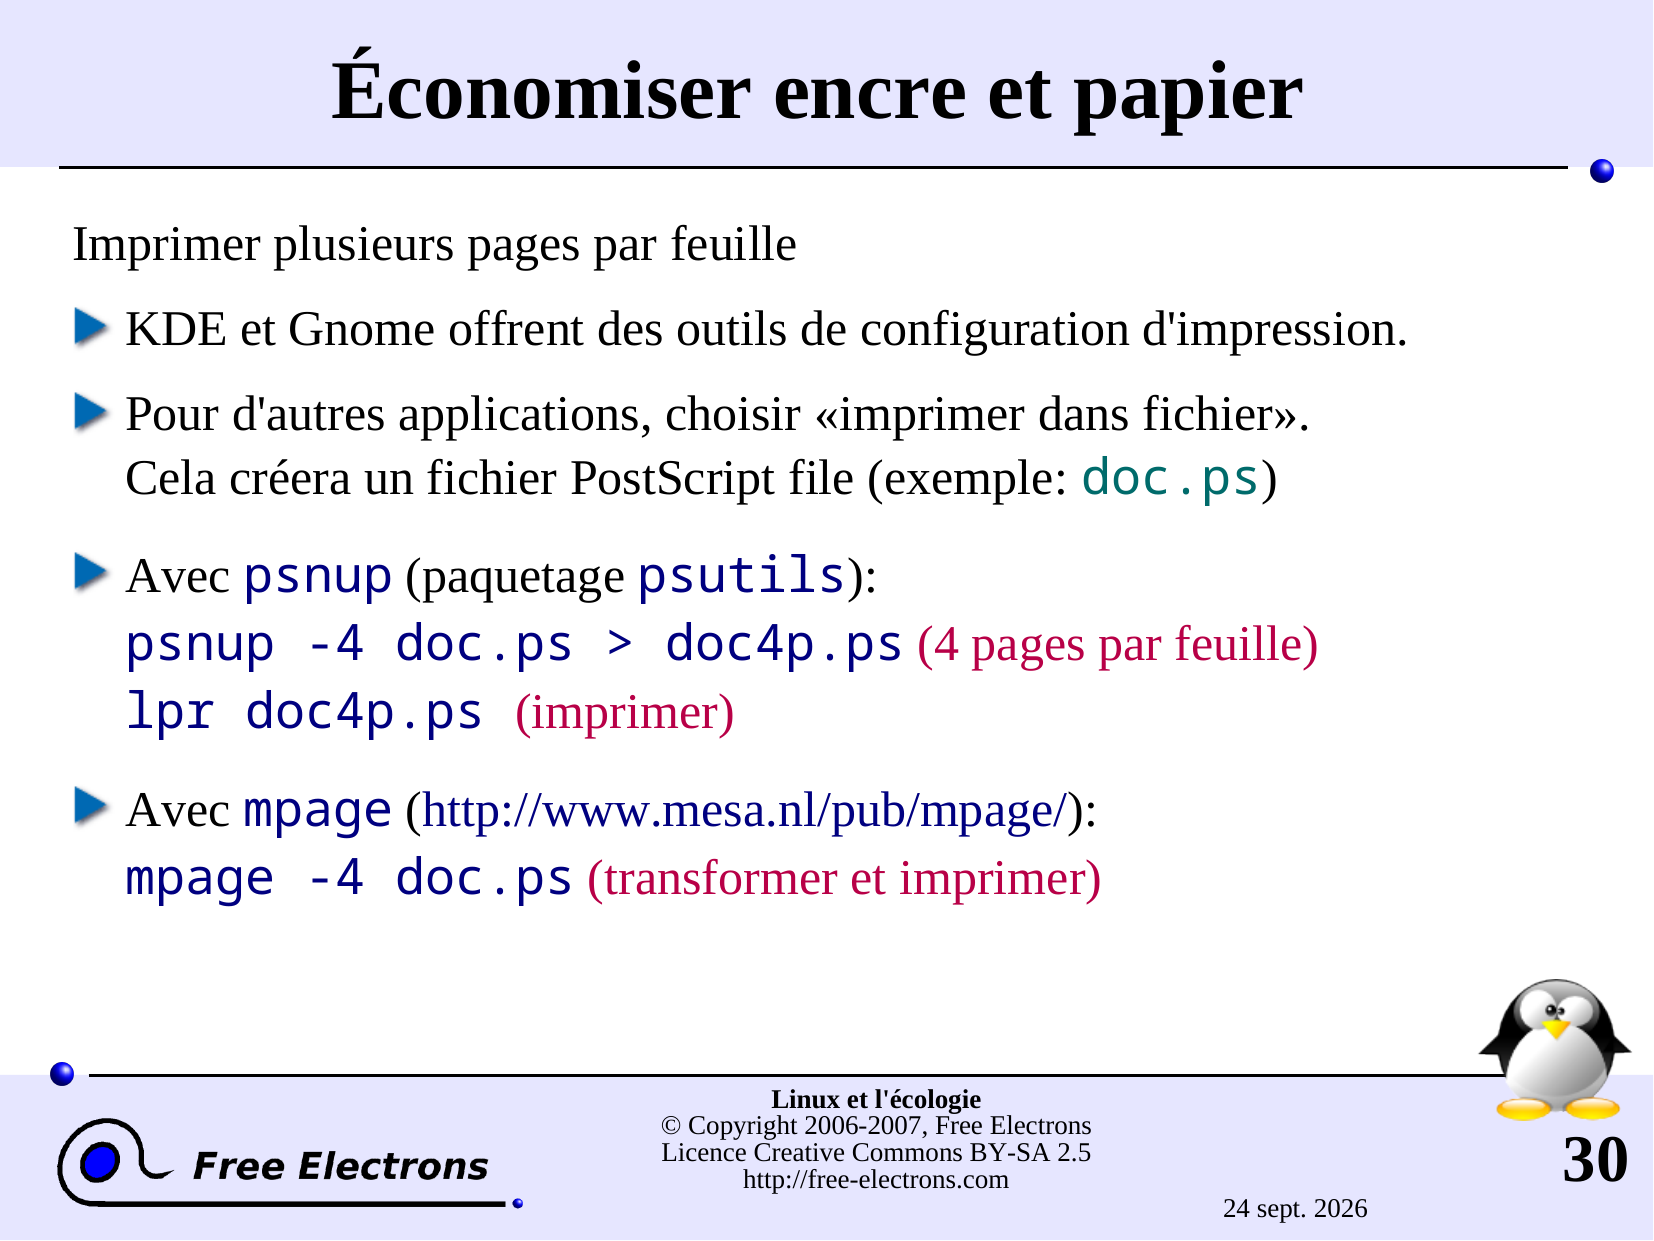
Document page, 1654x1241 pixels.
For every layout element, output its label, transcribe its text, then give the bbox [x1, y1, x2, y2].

picture [50, 1107, 527, 1216]
list Imprimer plusieurs pages par feuille KDE et Gnome offrent des outils de configuration d'impression. Pour d'autres applications, choisir «imprimer dans fichier». Cela créera un fichier PostScript file (exemple: doc.ps) Avec psnup (paquetage psutils): psnup -4 doc.ps > doc4p.ps (4 pages par feuille) lpr doc4p.ps (imprimer) Avec mpage (http://www.mesa.nl/pub/mpage/): mpage -4 doc.ps (transformer et imprimer) [54, 216, 1574, 1066]
picture [1476, 979, 1634, 1121]
title Économiser encre et papier [33, 29, 1604, 153]
